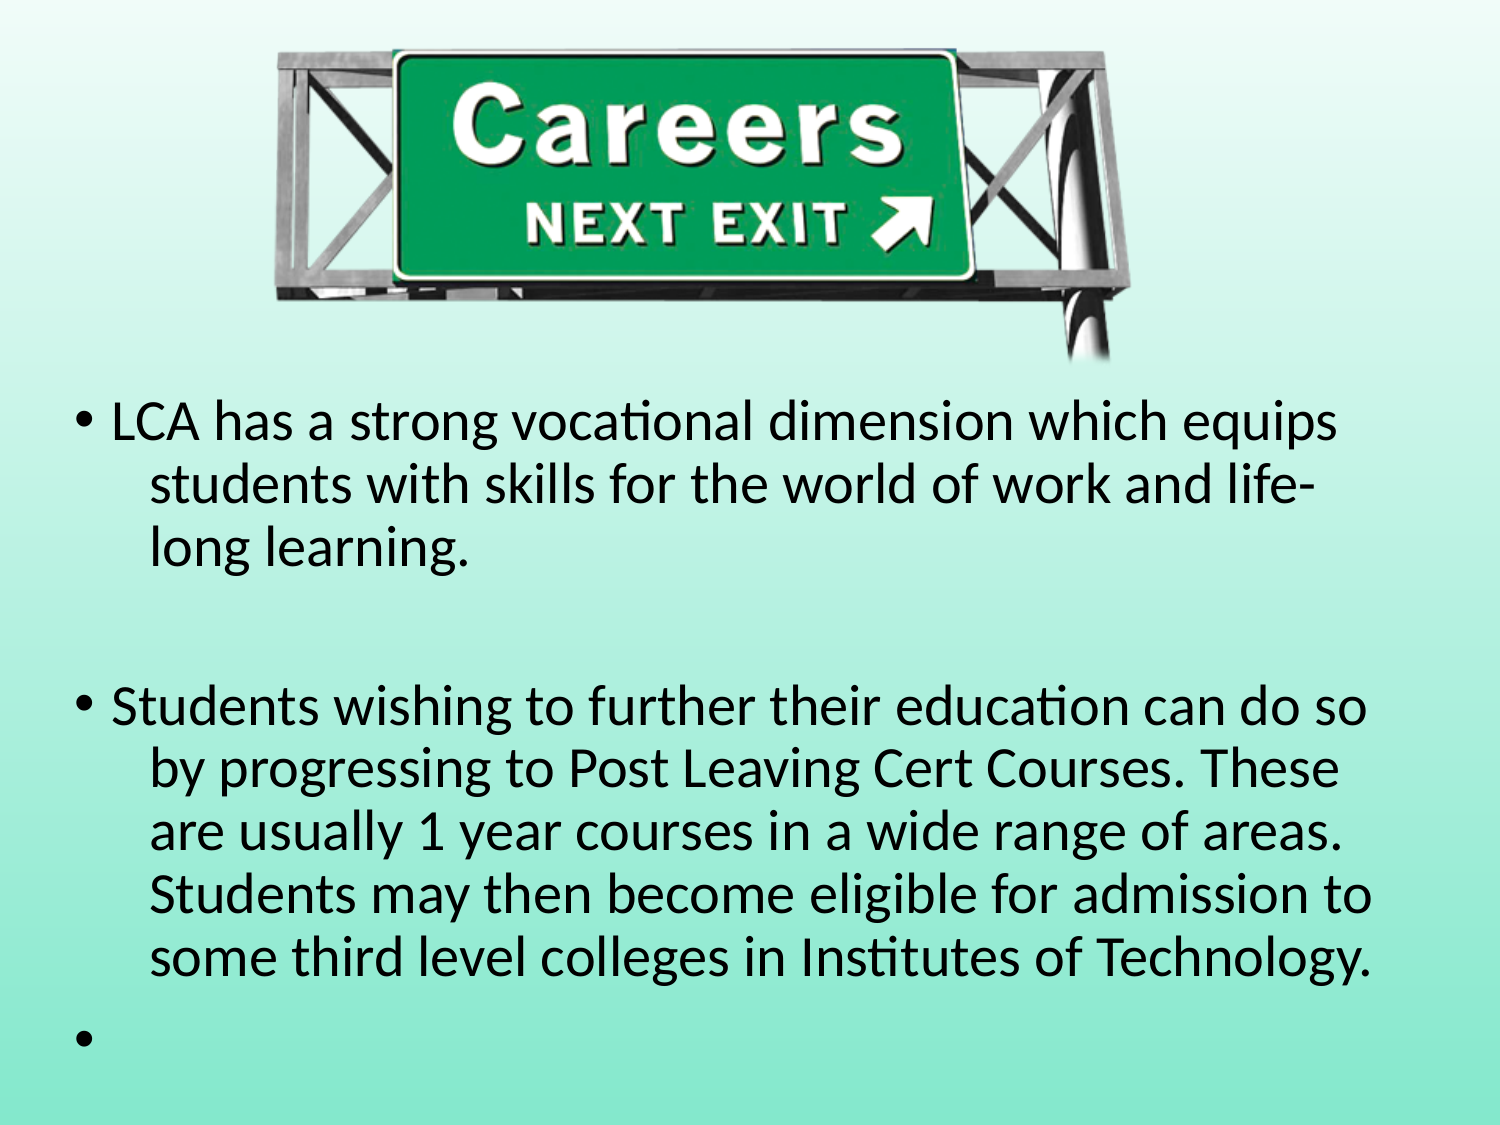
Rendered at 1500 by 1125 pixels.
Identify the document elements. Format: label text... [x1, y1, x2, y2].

picture [161, 0, 1154, 383]
list LCA has a strong vocational dimension which equips students with skills for the world of work and life-long learning. Students wishing to further their education can do so by progressing to Post Leaving Cert Courses. These are usually 1 year courses in a wide range of areas. Students may then become eligible for admission to some third level colleges in Institutes of Technology. [59, 382, 1410, 1125]
